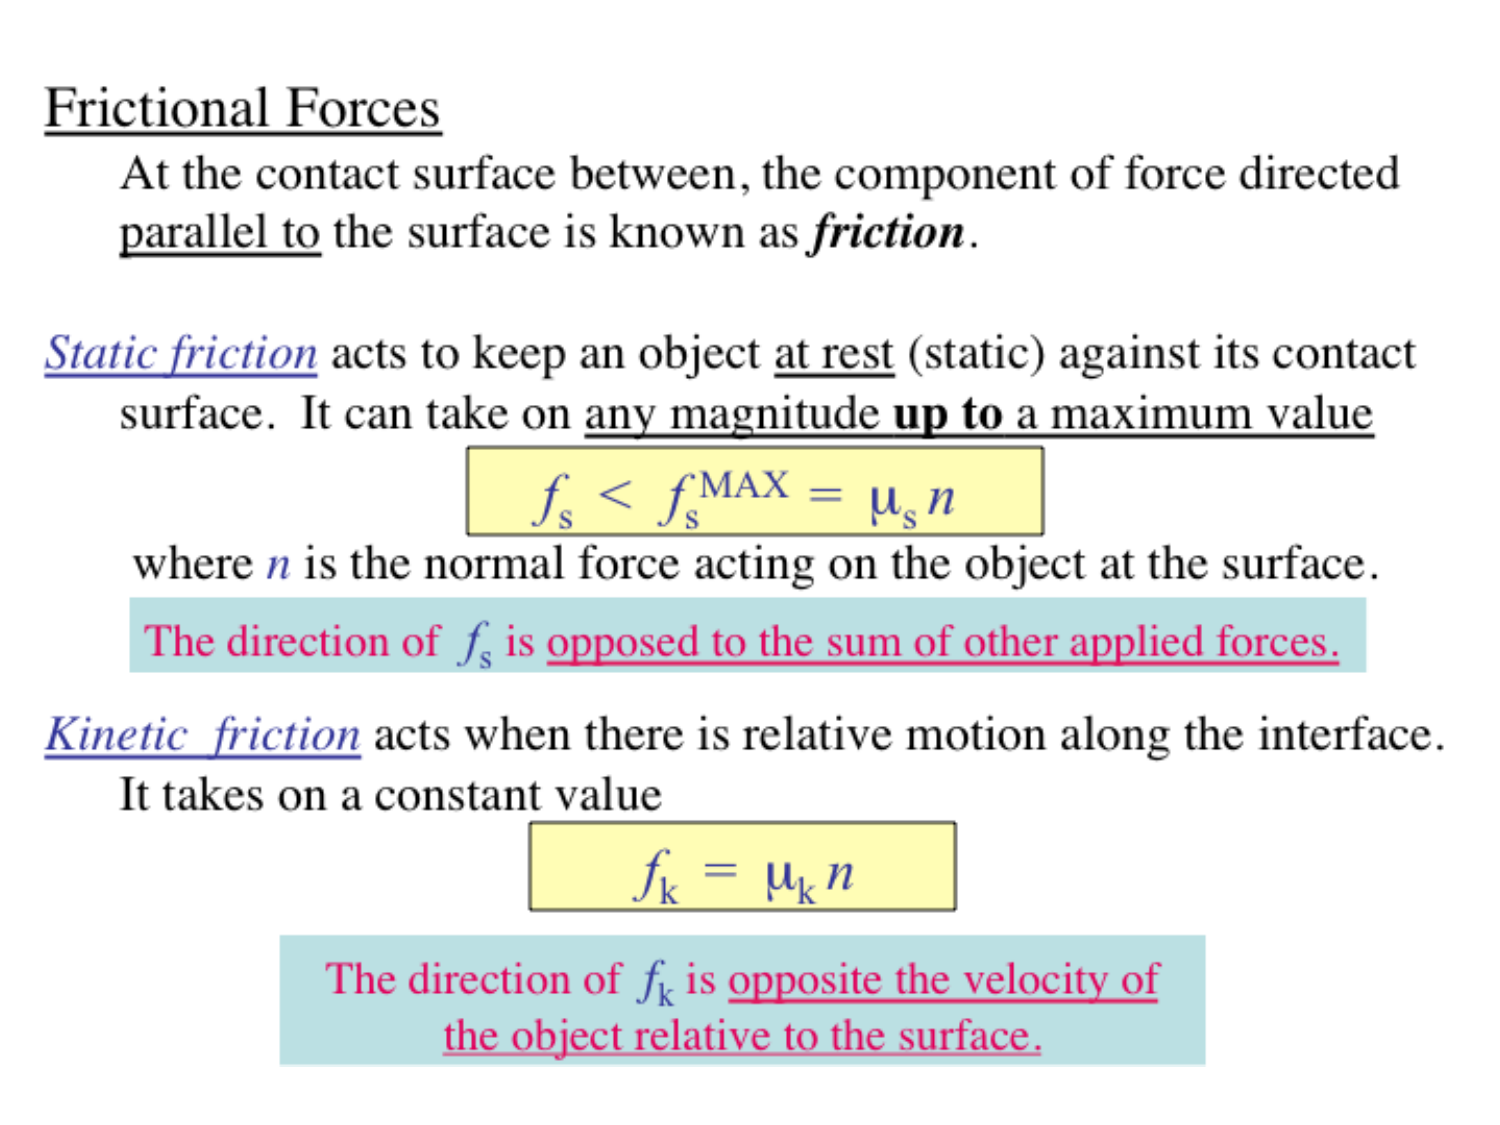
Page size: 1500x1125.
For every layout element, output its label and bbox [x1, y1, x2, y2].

picture [28, 58, 1471, 1067]
